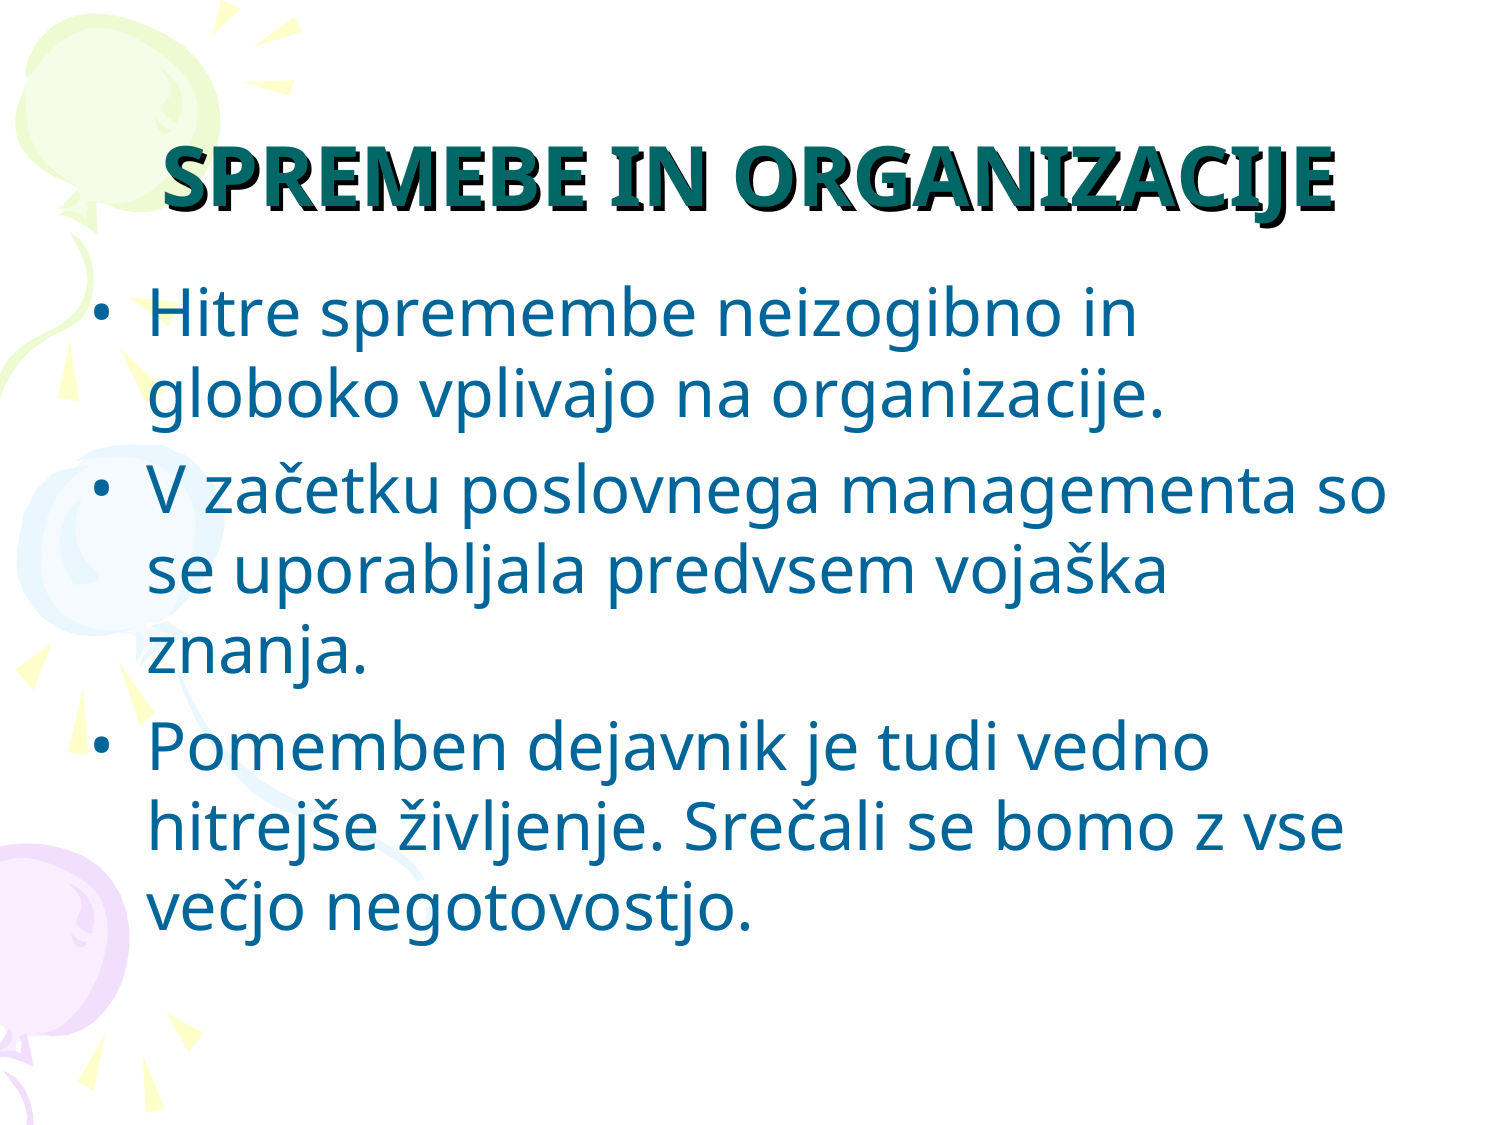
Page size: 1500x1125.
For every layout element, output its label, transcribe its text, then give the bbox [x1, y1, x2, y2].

list Hitre spremembe neizogibno in globoko vplivajo na organizacije. V začetku poslovnega managementa so se uporabljala predvsem vojaška znanja. Pomemben dejavnik je tudi vedno hitrejše življenje. Srečali se bomo z vse večjo negotovostjo. [75, 262, 1426, 994]
title SPREMEBE IN ORGANIZACIJE [72, 16, 1426, 233]
